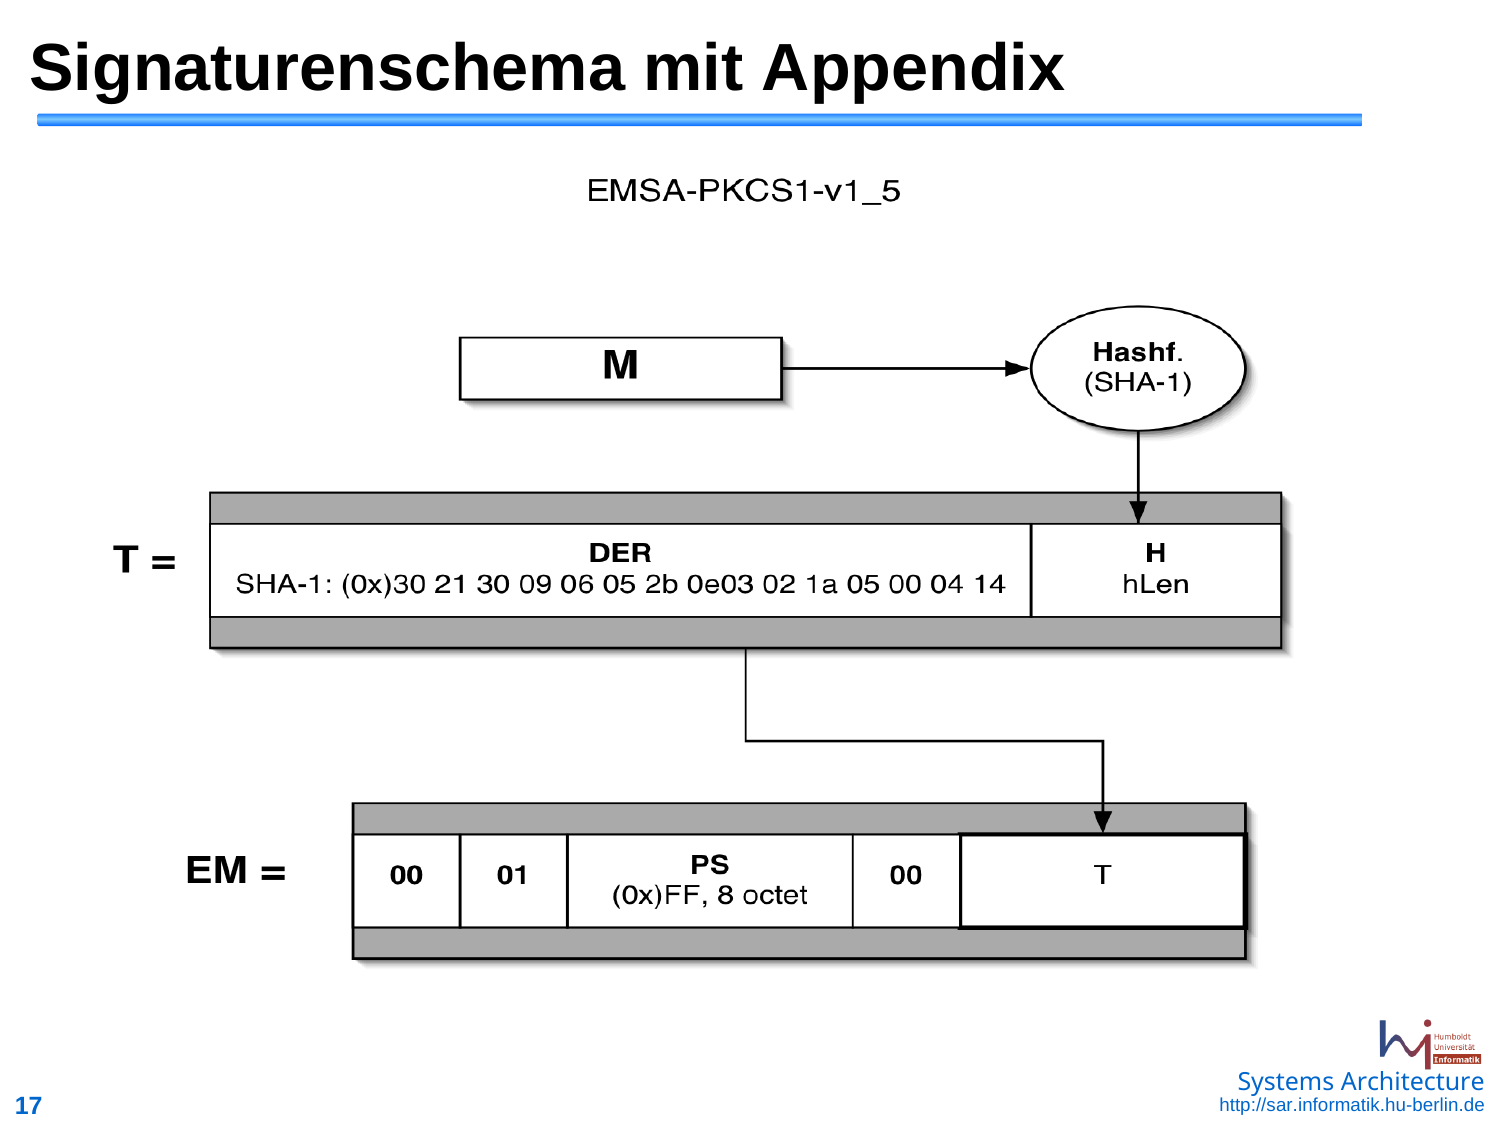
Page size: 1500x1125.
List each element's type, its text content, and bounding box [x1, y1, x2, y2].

picture [1376, 1016, 1483, 1071]
picture [84, 158, 1300, 975]
title Signaturenschema mit Appendix [29, 26, 1500, 108]
